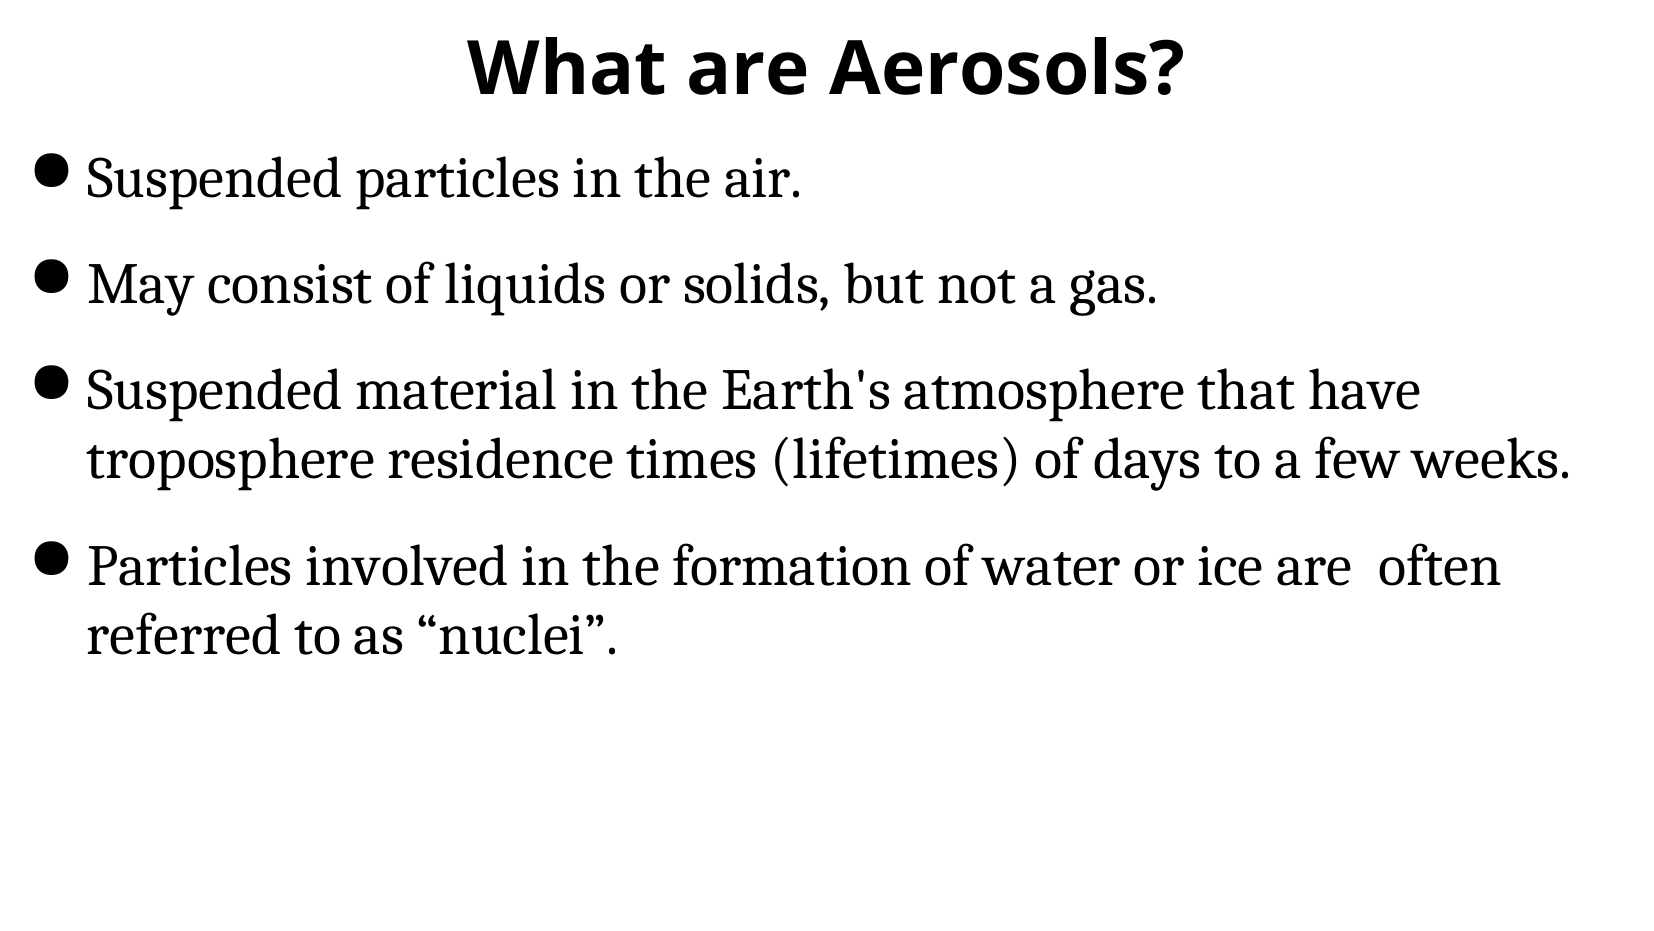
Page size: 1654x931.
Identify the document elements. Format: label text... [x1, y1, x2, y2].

text_box Suspended particles in the air. May consist of liquids or solids, but not a gas. Suspended material in the Earth's atmosphere that have troposphere residence times (lifetimes) of days to a few weeks. Particles involved in the formation of water or ice are often referred to as “nuclei”. [12, 71, 1651, 863]
title What are Aerosols? [0, 17, 1654, 124]
